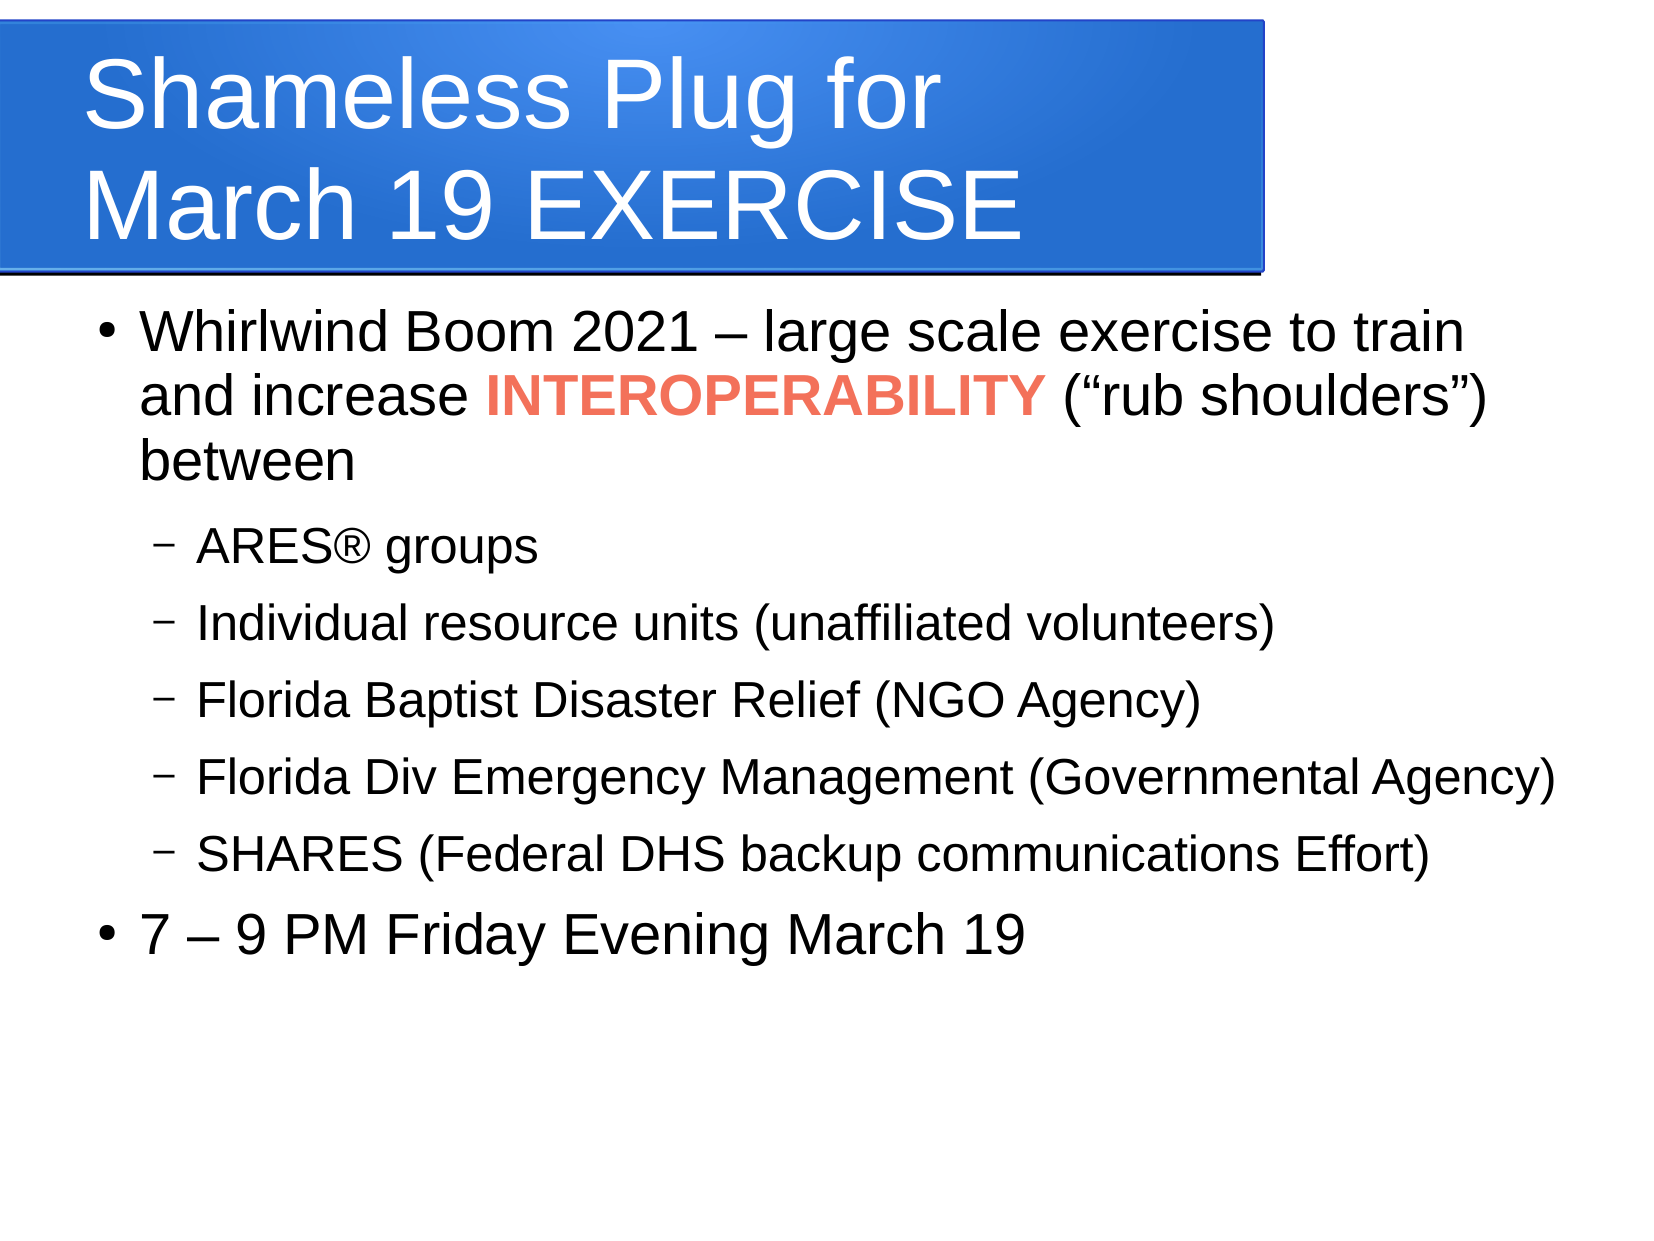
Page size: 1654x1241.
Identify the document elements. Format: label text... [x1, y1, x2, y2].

title Shameless Plug for March 19 EXERCISE [82, 38, 1235, 261]
list Whirlwind Boom 2021 – large scale exercise to train and increase INTEROPERABILITY (“rub shoulders”) between ARES® groups Individual resource units (unaffiliated volunteers) Florida Baptist Disaster Relief (NGO Agency) Florida Div Emergency Management (Governmental Agency) SHARES (Federal DHS backup communications Effort) 7 – 9 PM Friday Evening March 19 [82, 299, 1571, 1019]
